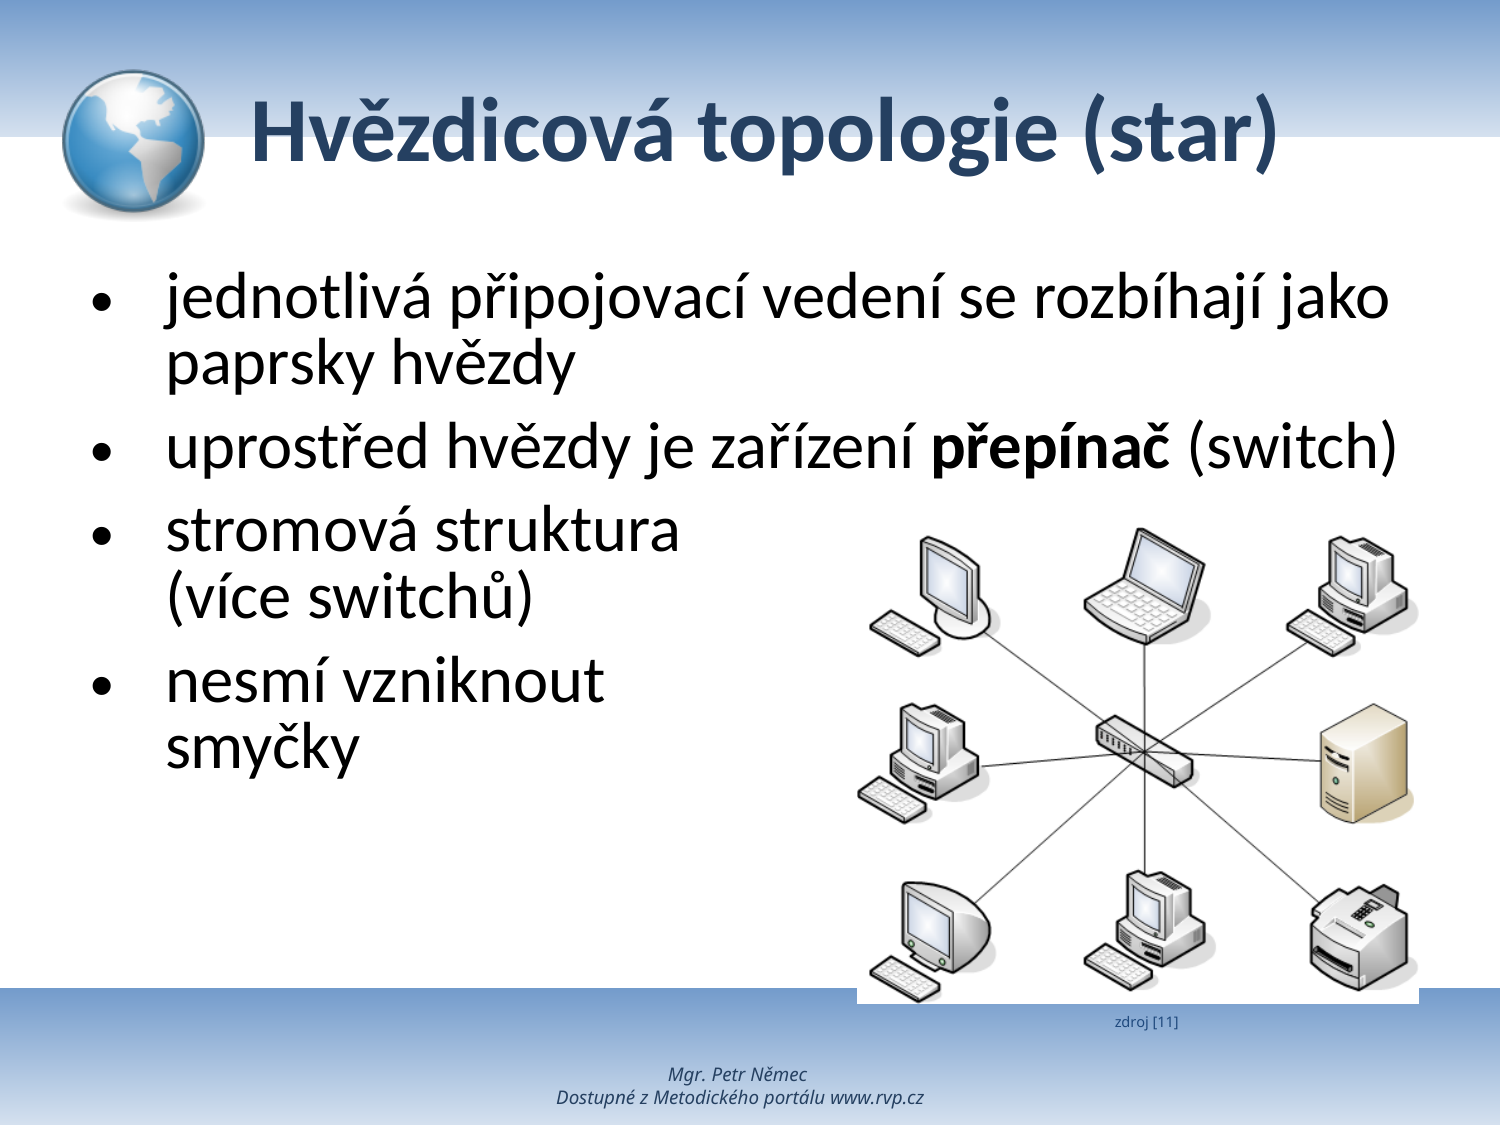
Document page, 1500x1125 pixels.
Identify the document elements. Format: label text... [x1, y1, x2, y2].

list jednotlivá připojovací vedení se rozbíhají jako paprsky hvězdy uprostřed hvězdy je zařízení přepínač (switch) stromová struktura (více switchů) nesmí vzniknout smyčky [75, 260, 1426, 1004]
picture [56, 67, 211, 222]
title Hvězdicová topologie (star) [235, 45, 1478, 233]
text_box zdroj [11] [1099, 1005, 1194, 1039]
